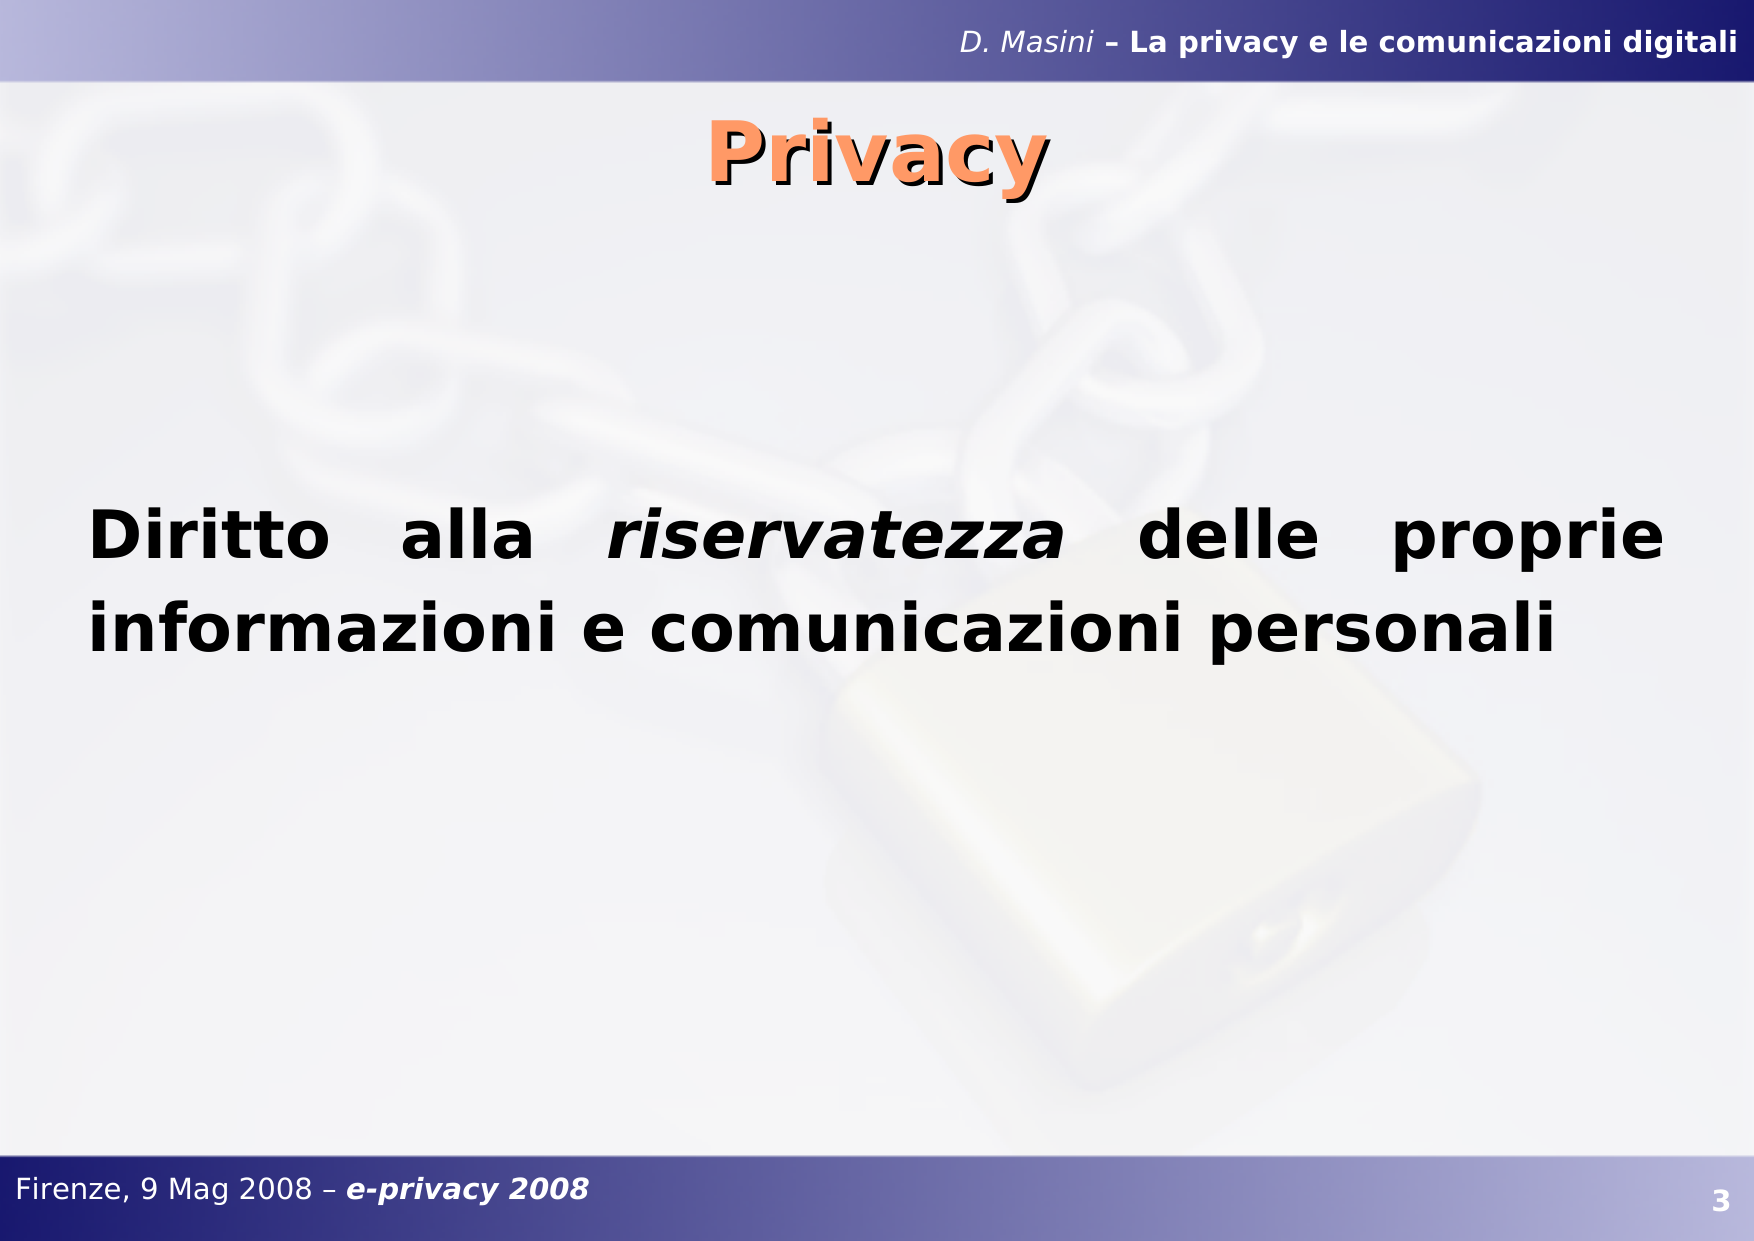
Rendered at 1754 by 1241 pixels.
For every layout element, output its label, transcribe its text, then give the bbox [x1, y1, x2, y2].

title Privacy [87, 49, 1667, 257]
list Diritto alla riservatezza delle proprie informazioni e comunicazioni personali [87, 481, 1667, 660]
picture [0, 0, 1754, 1241]
